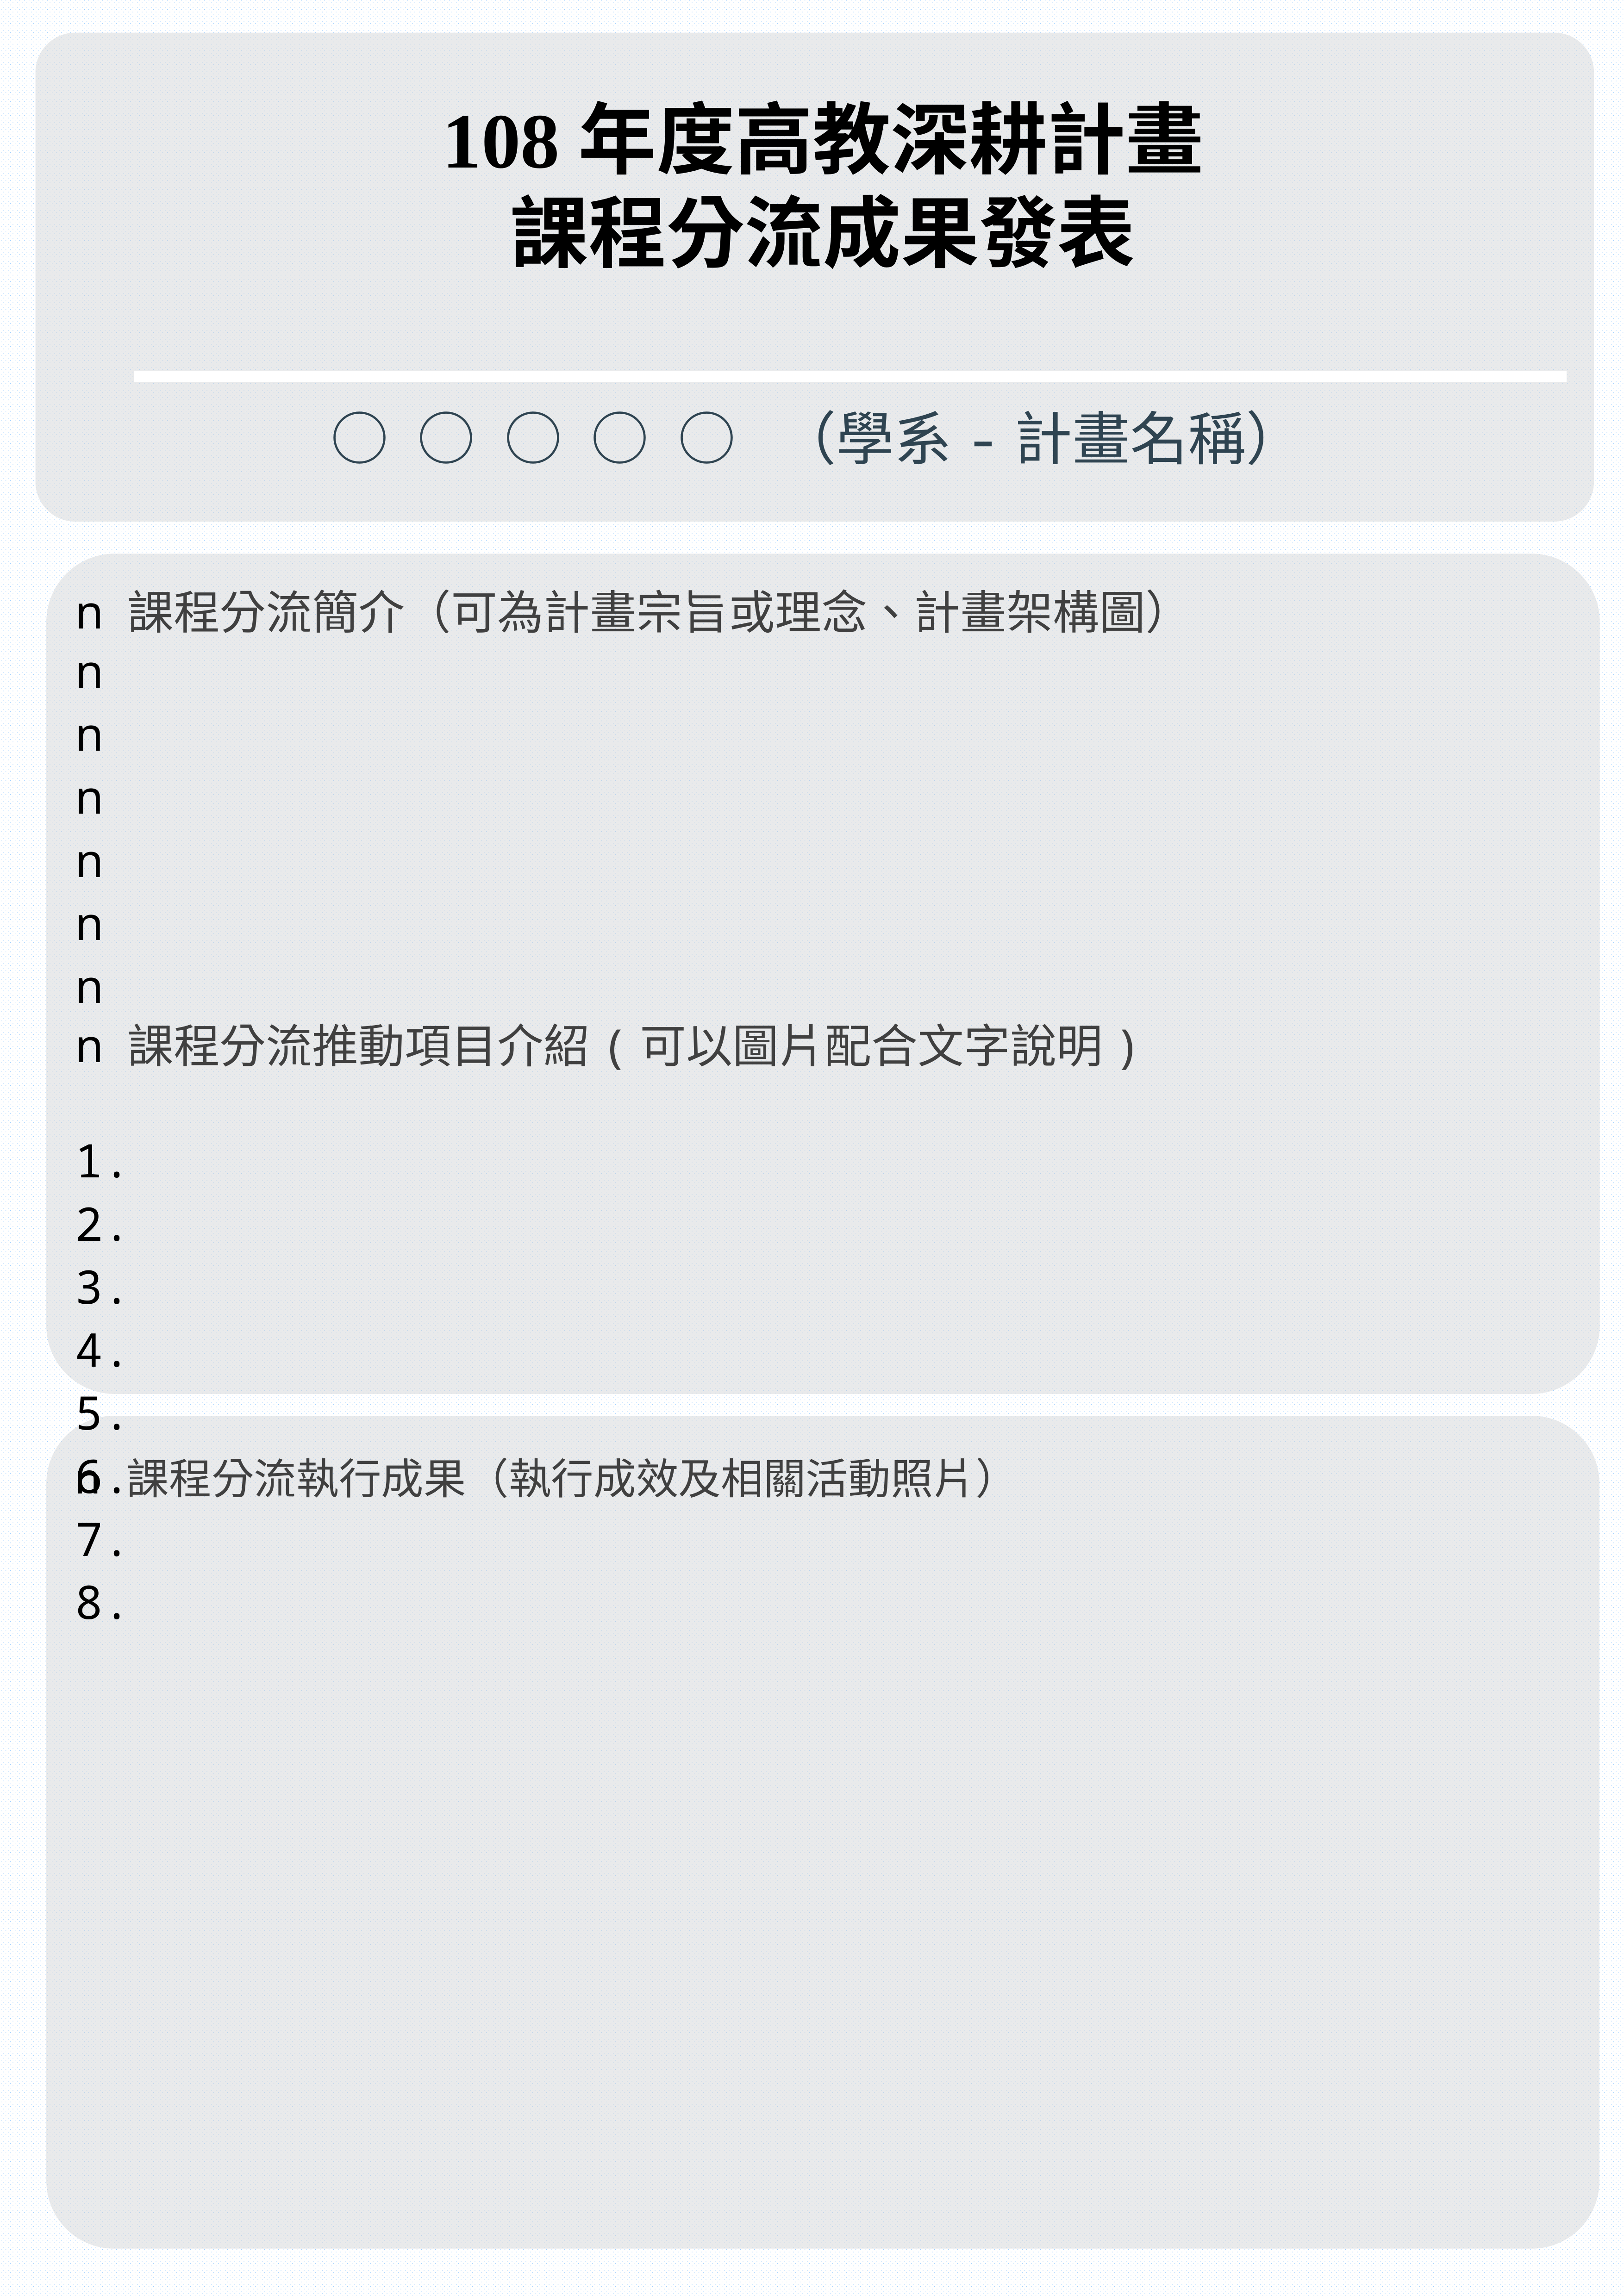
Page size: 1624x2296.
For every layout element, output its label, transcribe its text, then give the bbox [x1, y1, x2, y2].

text_box [35, 32, 1594, 522]
text_box ○ ○ ○ ○ ○ （學系-計畫名稱） [74, 398, 1562, 476]
text_box 課程分流執行成果（執行成效及相關活動照片） [68, 1448, 1555, 2192]
text_box 108年度高教深耕計畫 課程分流成果發表 [79, 44, 1567, 323]
text_box [46, 554, 1600, 1390]
text_box 課程分流簡介（可為計畫宗旨或理念、計畫架構圖） 課程分流推動項目介紹(可以圖片配合文字說明) [68, 579, 1555, 1454]
text_box [46, 1420, 1599, 2249]
